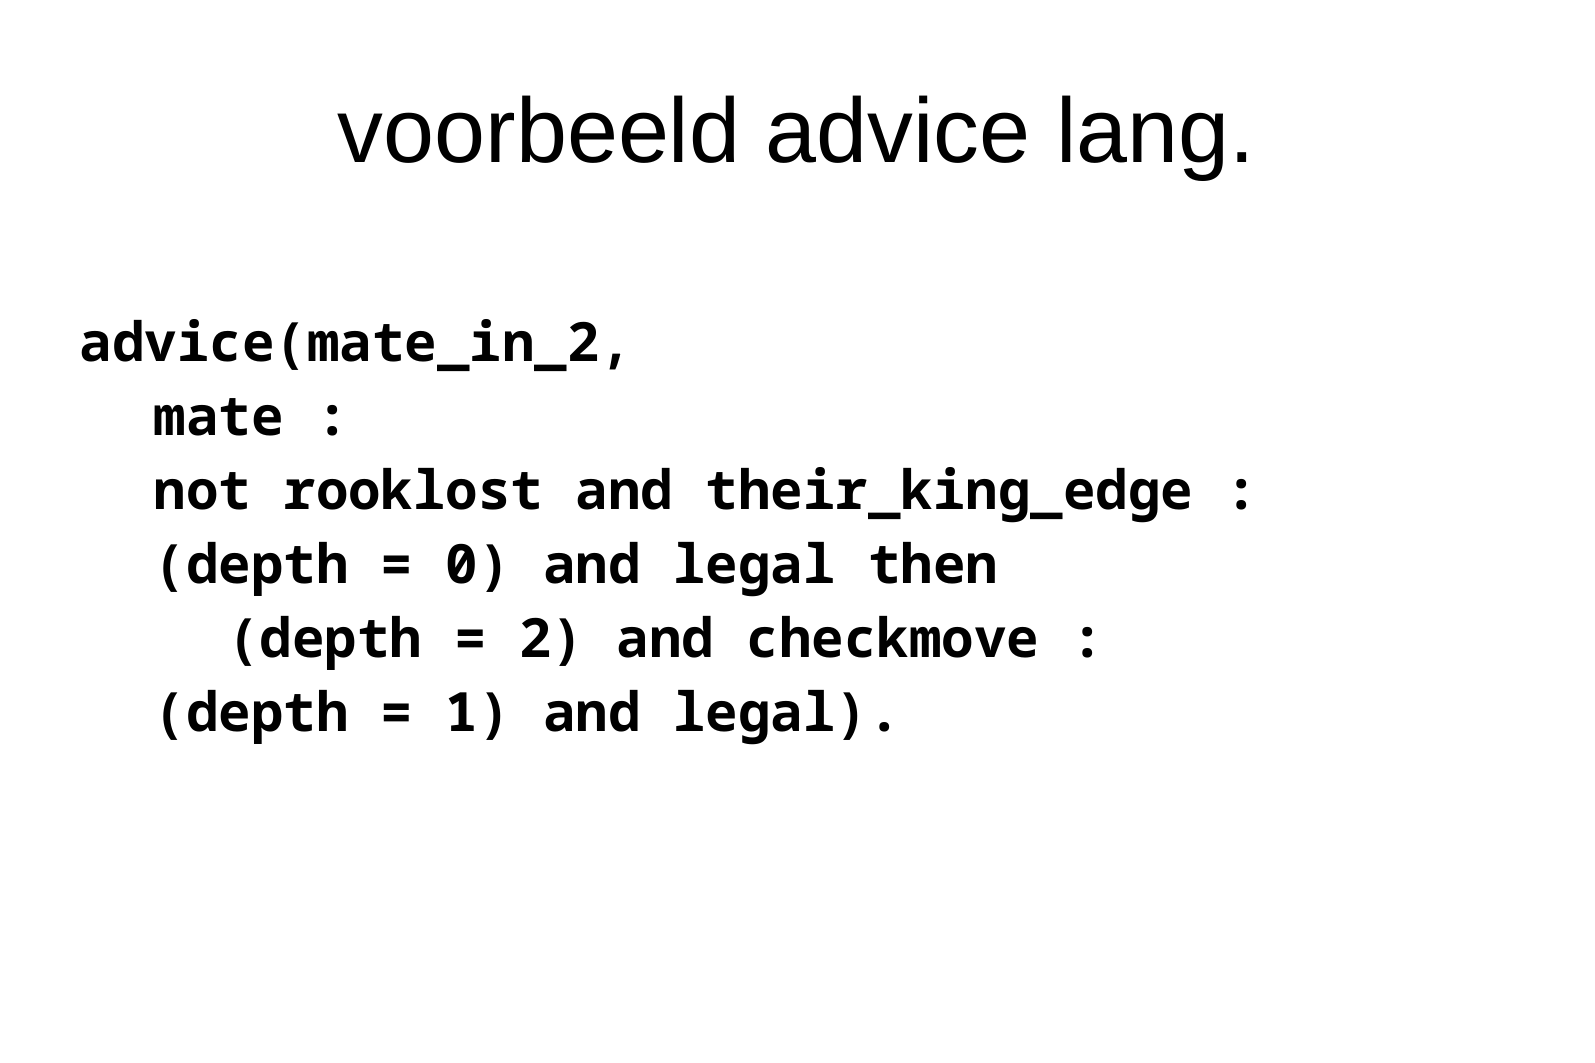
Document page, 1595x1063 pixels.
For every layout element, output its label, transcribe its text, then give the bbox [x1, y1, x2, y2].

subtitle advice(mate_in_2, mate : not rooklost and their_king_edge : (depth = 0) and legal then (depth = 2) and checkmove : (depth = 1) and legal). [79, 256, 1515, 943]
title voorbeeld advice lang. [79, 42, 1515, 220]
